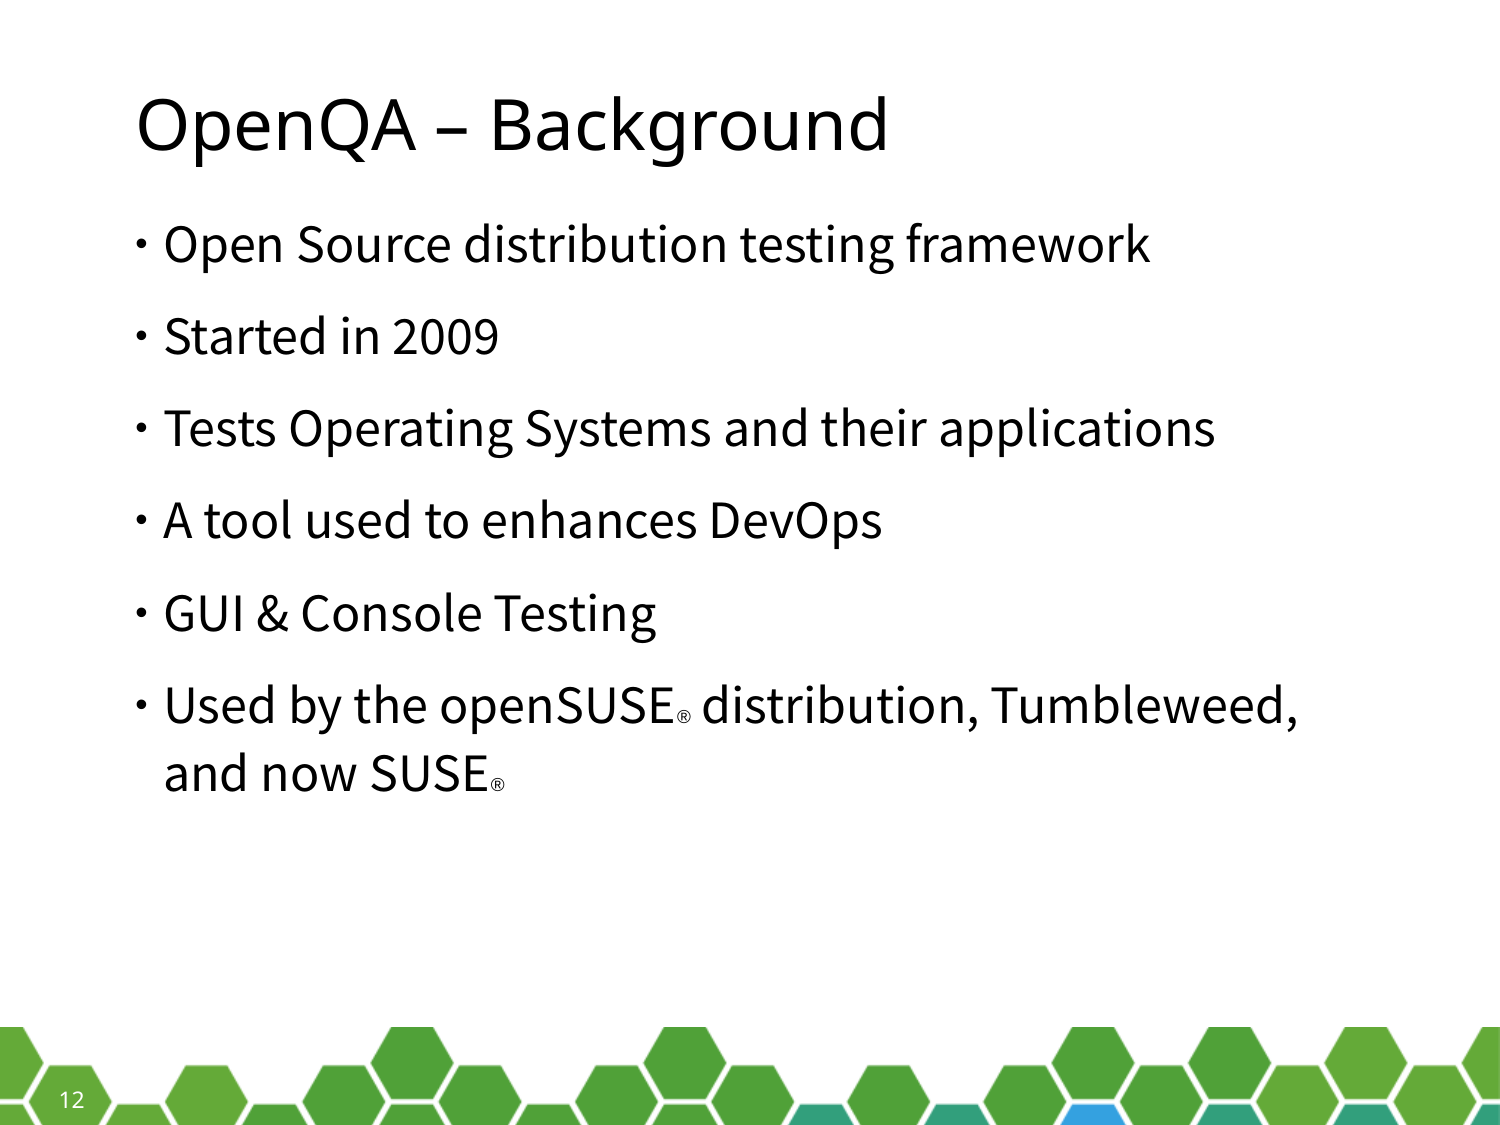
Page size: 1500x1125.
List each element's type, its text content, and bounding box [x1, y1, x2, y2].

picture [0, 1027, 1500, 1125]
title OpenQA – Background [135, 41, 1372, 204]
list Open Source distribution testing framework Started in 2009 Tests Operating Systems and their applications A tool used to enhances DevOps GUI & Console Testing Used by the openSUSE® distribution, Tumbleweed, and now SUSE® [135, 208, 1372, 862]
